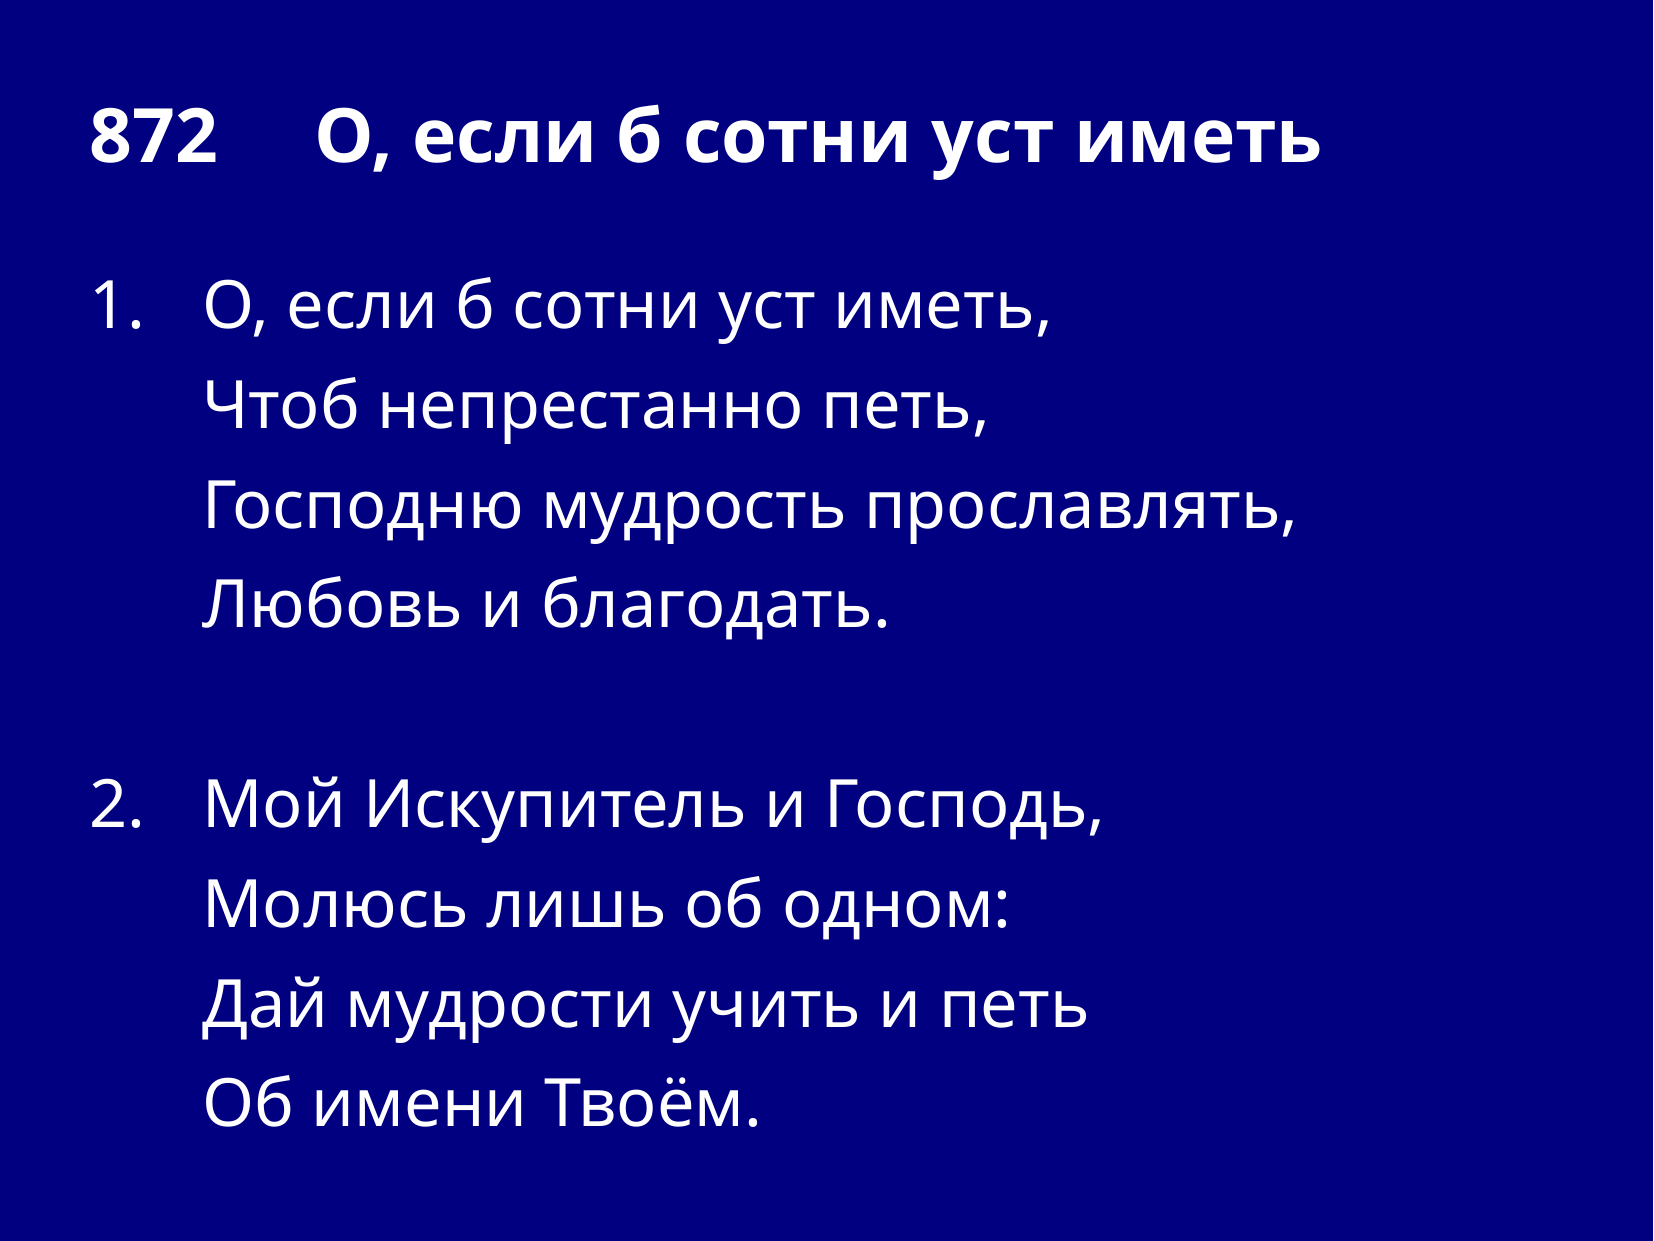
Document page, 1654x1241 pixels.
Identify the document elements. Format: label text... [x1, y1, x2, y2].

text_box 1. О, если б сотни уст иметь, Чтоб непрестанно петь, Господню мудрость прославлять, Любовь и благодать. 2. Мой Искупитель и Господь, Молюсь лишь об одном: Дай мудрости учить и петь Об имени Твоём. [75, 188, 1576, 1163]
text_box 872 О, если б сотни уст иметь [75, 75, 1576, 188]
